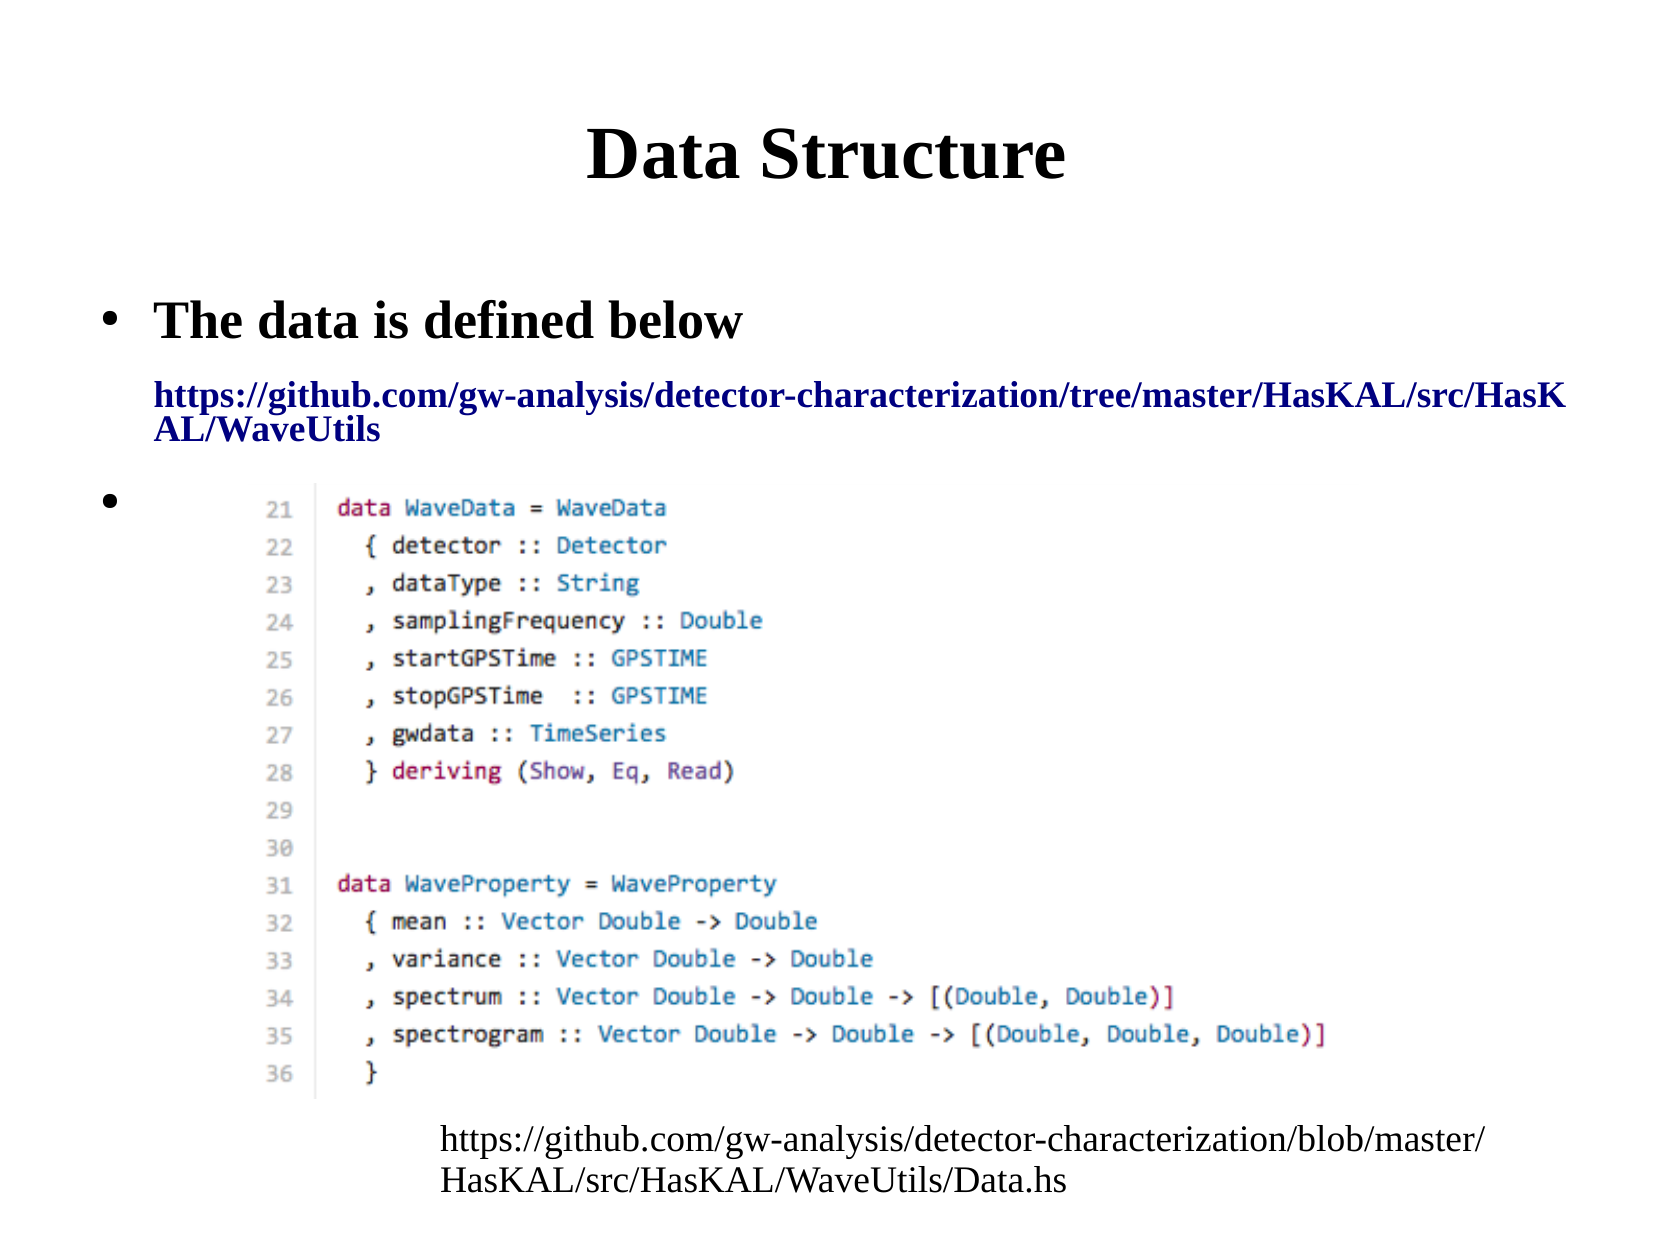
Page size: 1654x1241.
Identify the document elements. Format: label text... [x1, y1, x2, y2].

text_box https://github.com/gw-analysis/detector-characterization/blob/master/HasKAL/src/HasKAL/WaveUtils/Data.hs [425, 1110, 1600, 1209]
picture [248, 483, 1359, 1099]
list The data is defined below https://github.com/gw-analysis/detector-characterization/tree/master/HasKAL/src/HasKAL/WaveUtils [82, 290, 1571, 1010]
title Data Structure [82, 49, 1571, 257]
